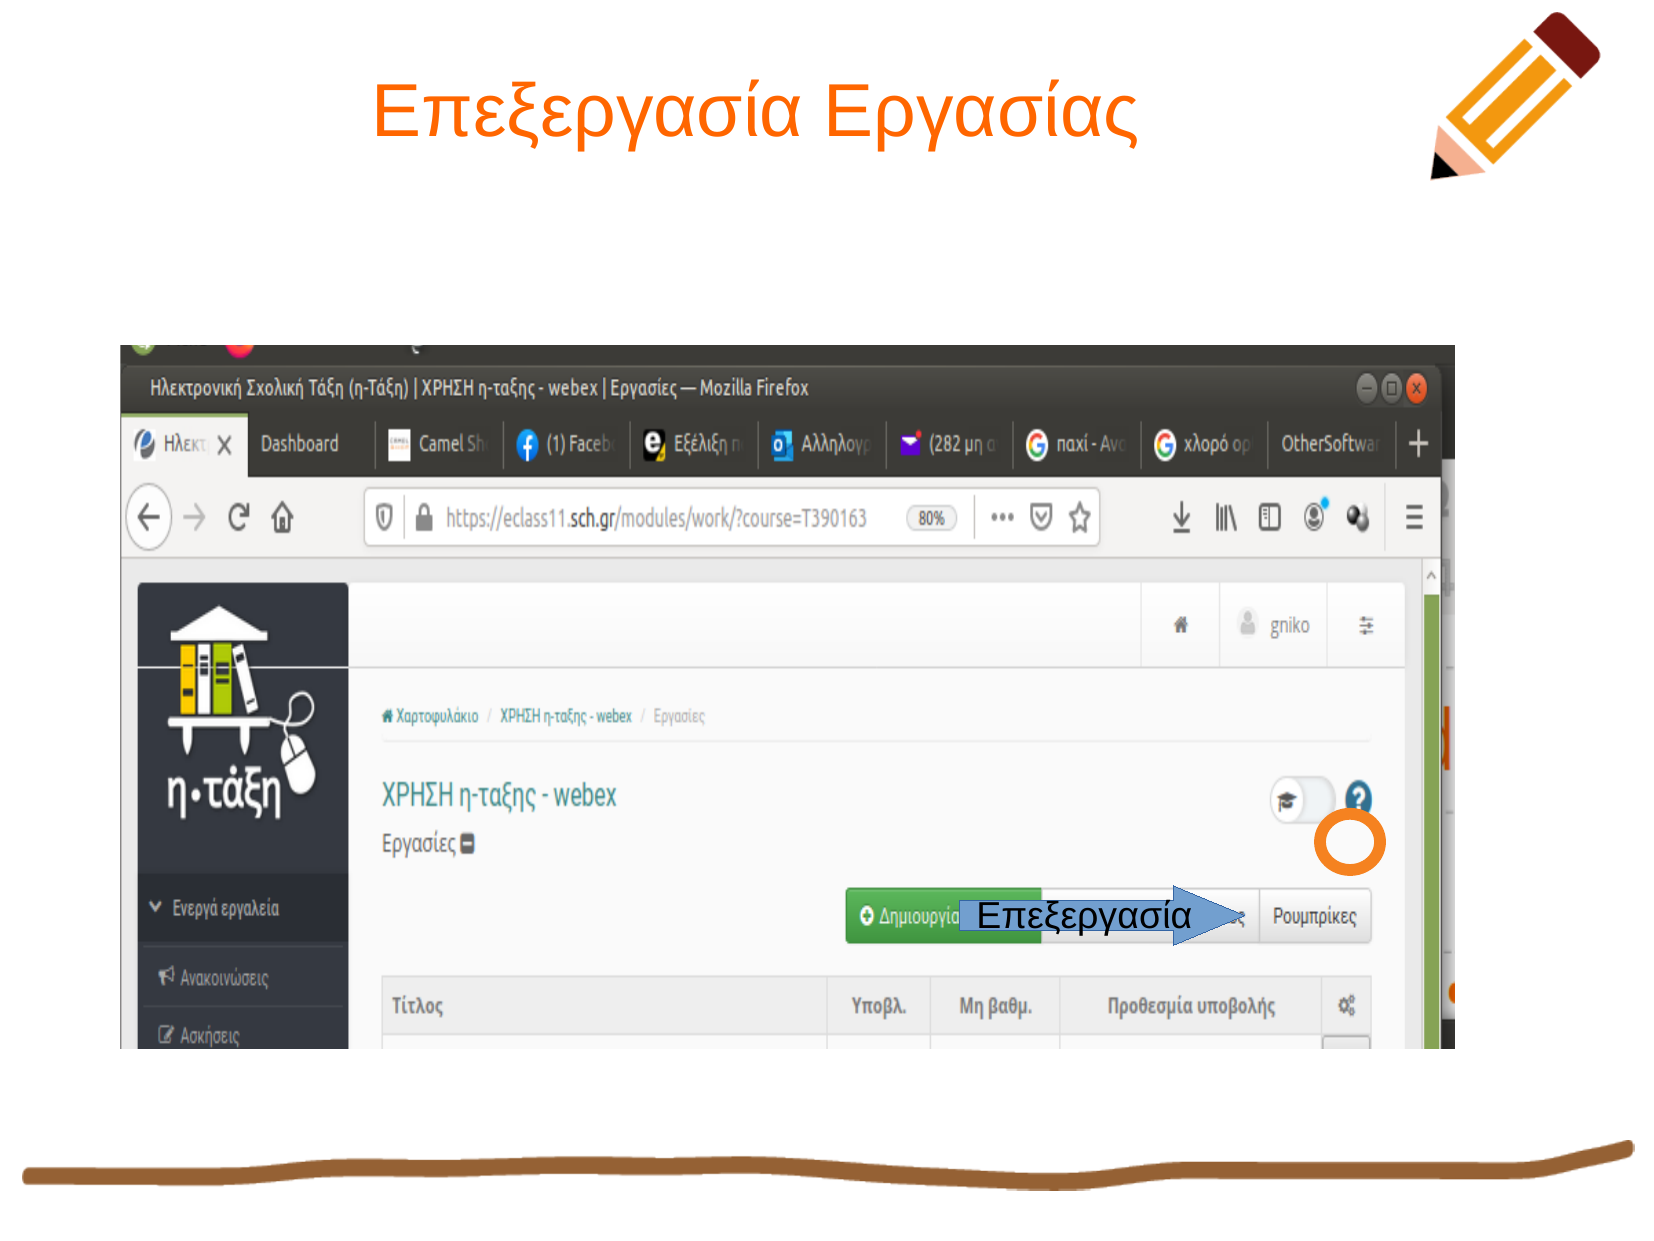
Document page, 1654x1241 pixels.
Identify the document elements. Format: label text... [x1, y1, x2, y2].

text_box Επεξεργασία [959, 885, 1245, 946]
title Επεξεργασία Εργασίας [82, 49, 1430, 172]
picture [22, 1140, 1635, 1191]
picture [1430, 12, 1601, 181]
picture [120, 345, 1456, 1049]
